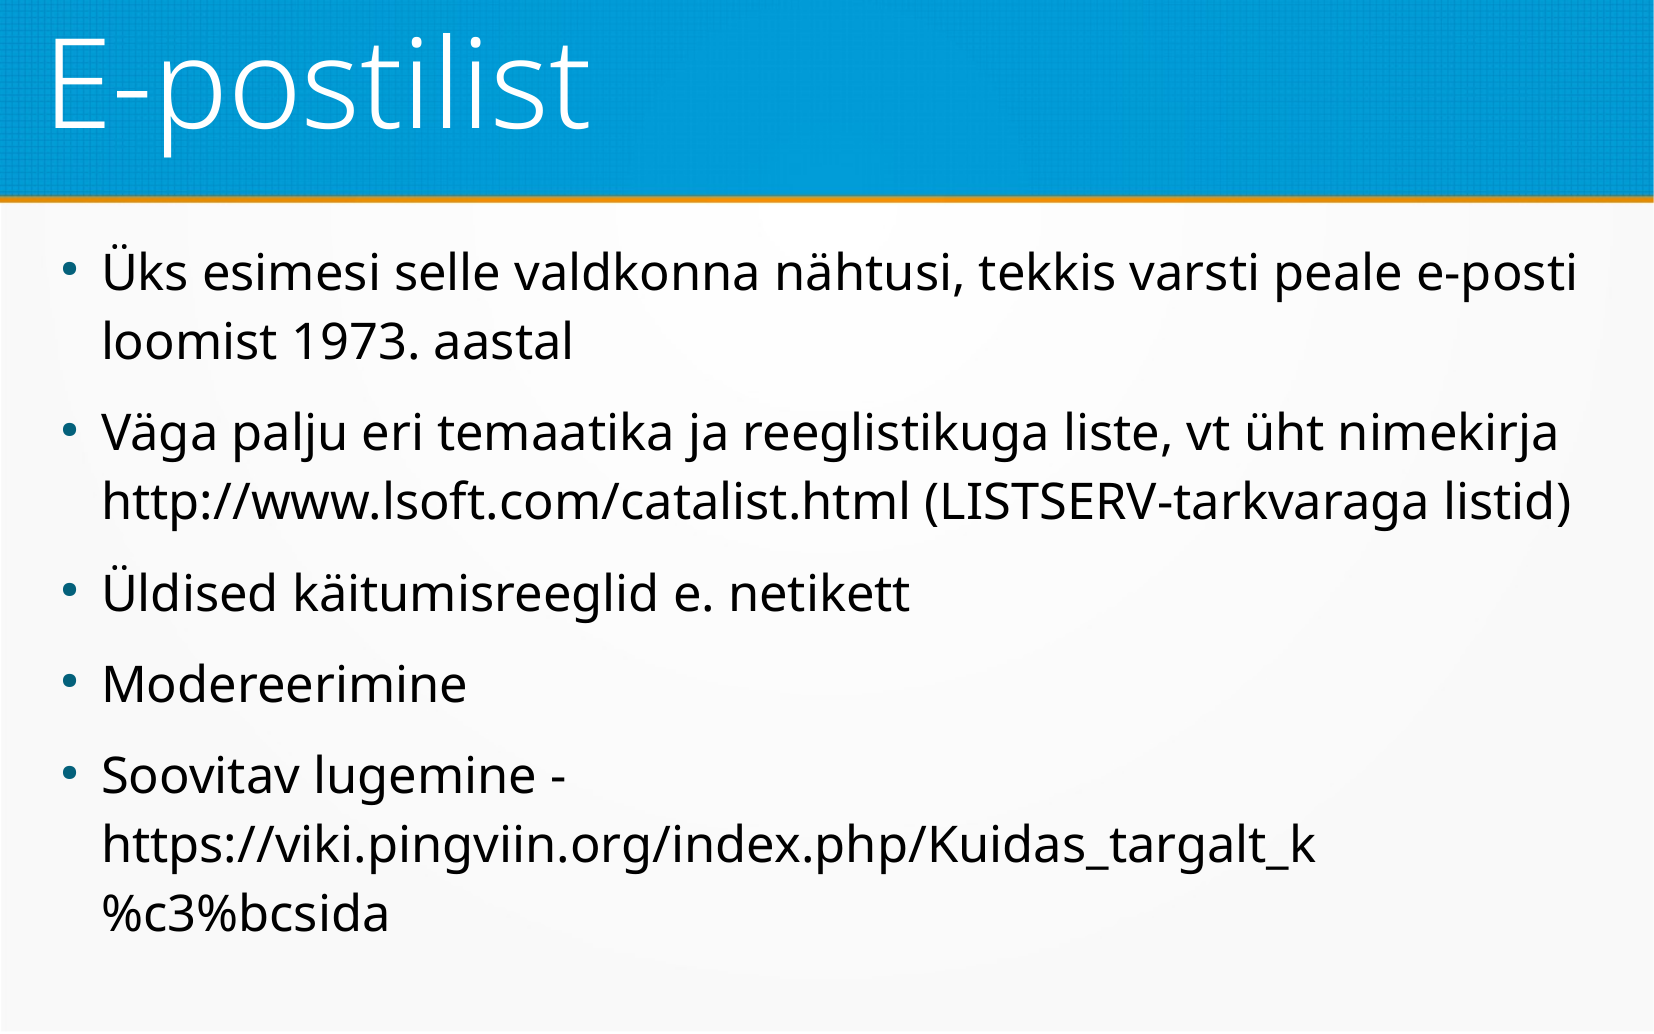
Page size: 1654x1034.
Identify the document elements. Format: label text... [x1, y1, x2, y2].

title E-postilist [43, 0, 1619, 166]
picture [0, 195, 1654, 1034]
list Üks esimesi selle valdkonna nähtusi, tekkis varsti peale e-posti loomist 1973. aastal Väga palju eri temaatika ja reeglistikuga liste, vt üht nimekirja http://www.lsoft.com/catalist.html (LISTSERV-tarkvaraga listid) Üldised käitumisreeglid e. netikett Modereerimine Soovitav lugemine - https://viki.pingviin.org/index.php/Kuidas_targalt_k%c3%bcsida [47, 236, 1607, 1002]
